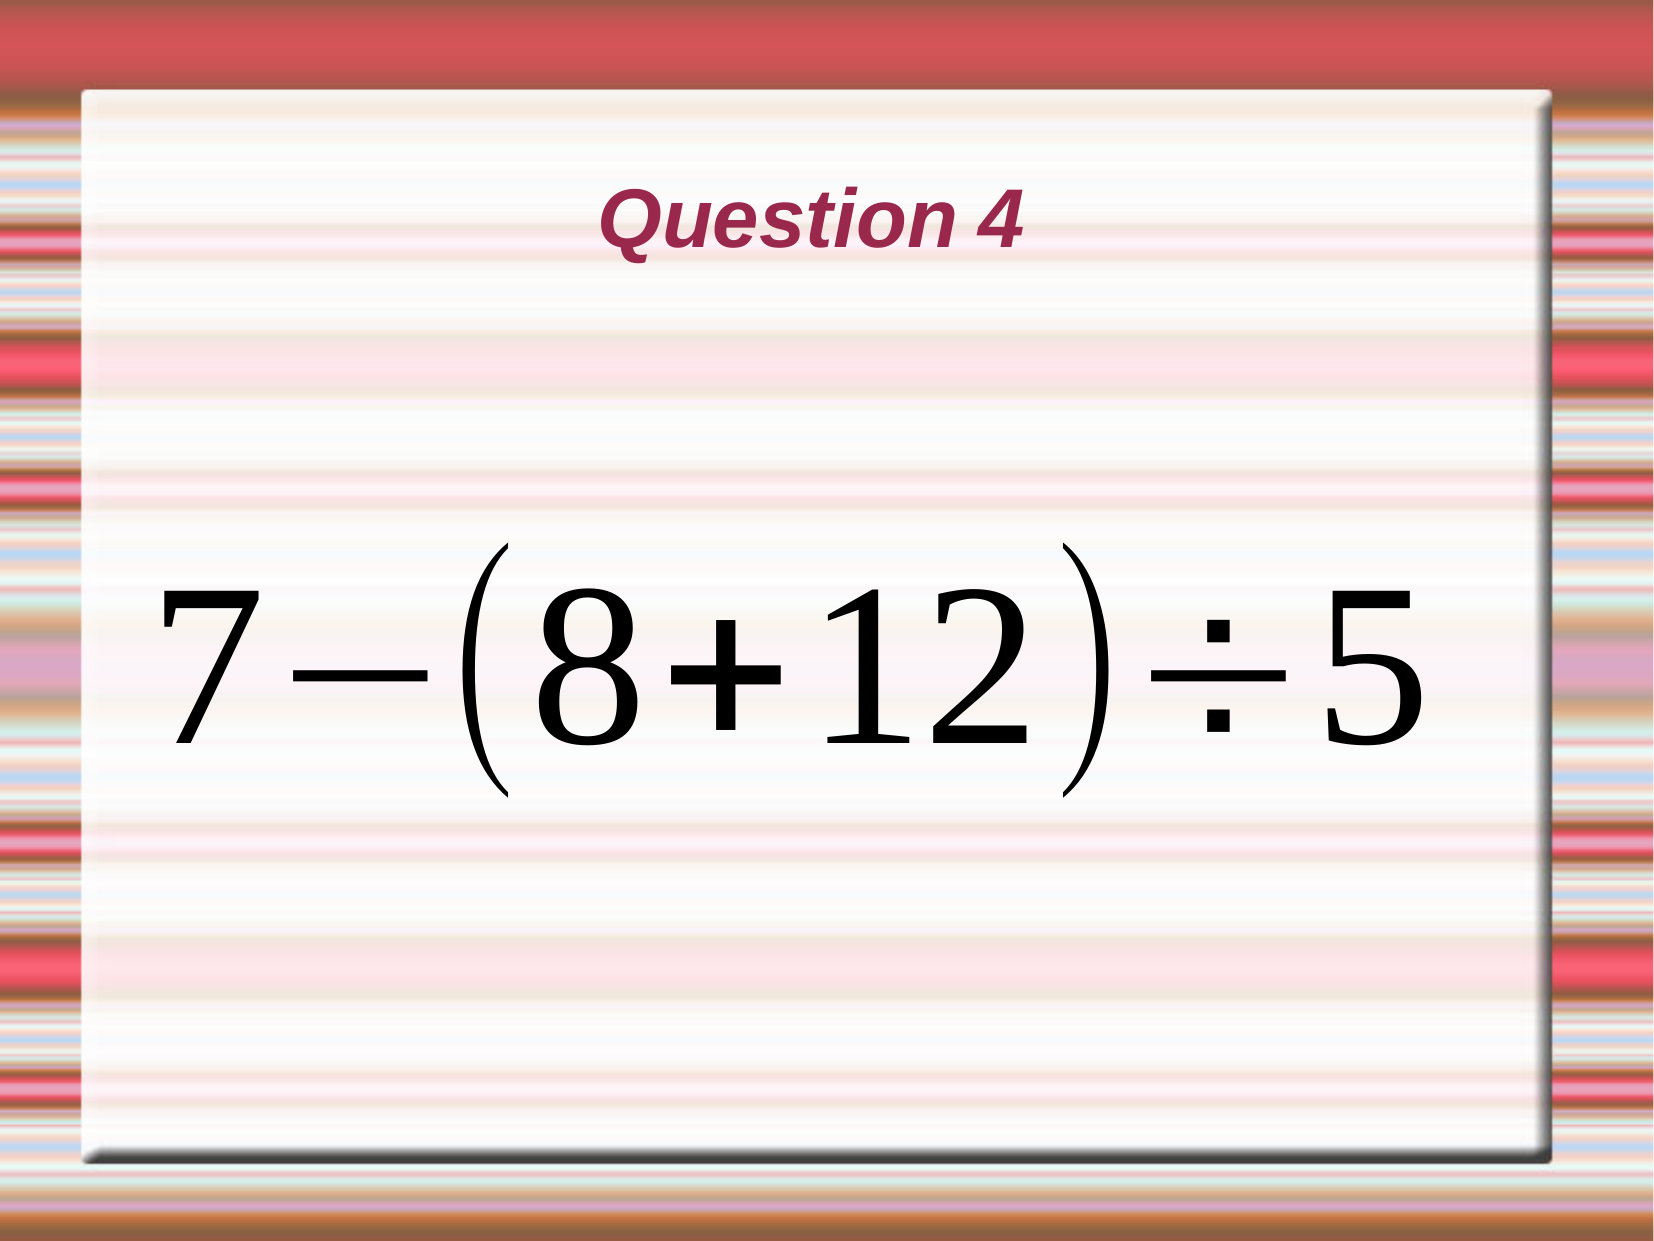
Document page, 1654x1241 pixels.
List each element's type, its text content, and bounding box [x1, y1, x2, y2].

chart [141, 531, 1437, 810]
picture [0, 0, 1654, 1241]
title Question 4 [88, 114, 1534, 322]
